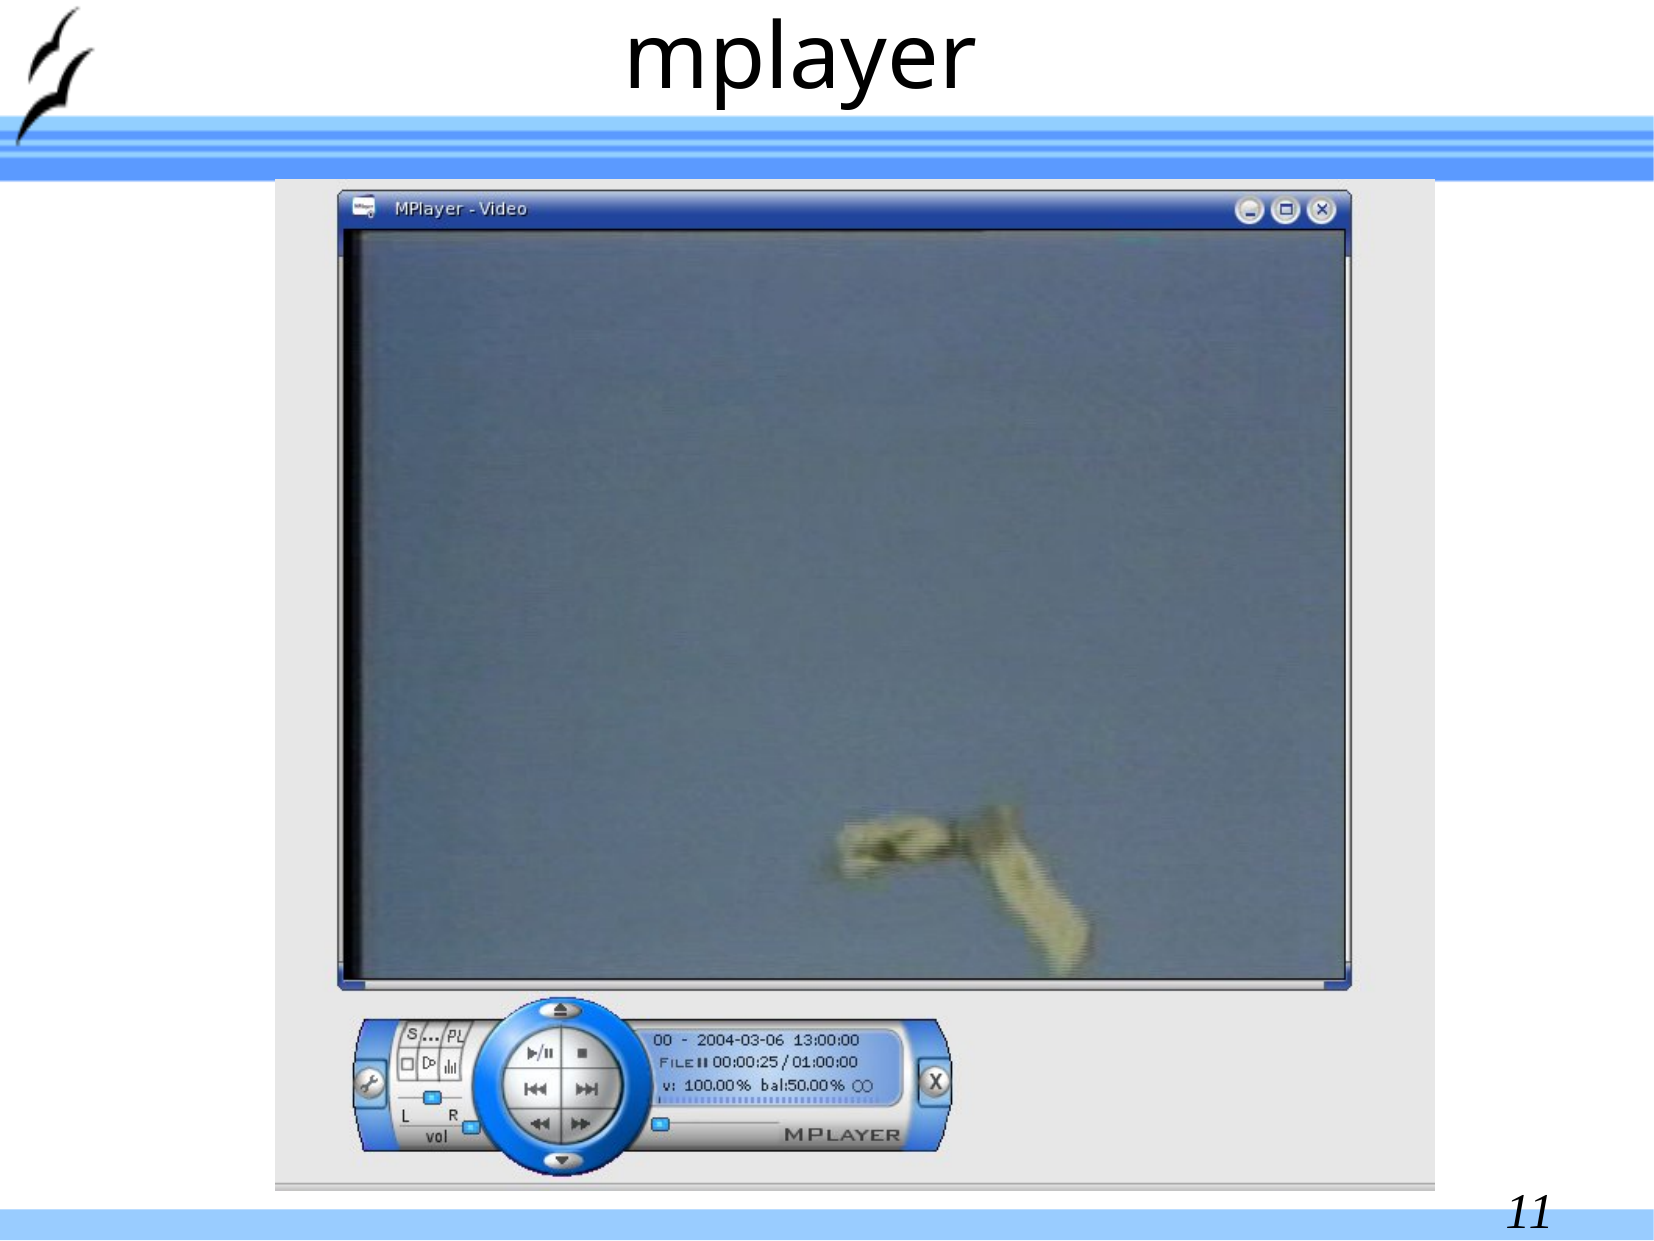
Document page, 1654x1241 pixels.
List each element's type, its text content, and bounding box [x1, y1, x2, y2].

title mplayer [94, 0, 1507, 121]
picture [0, 0, 1654, 1191]
